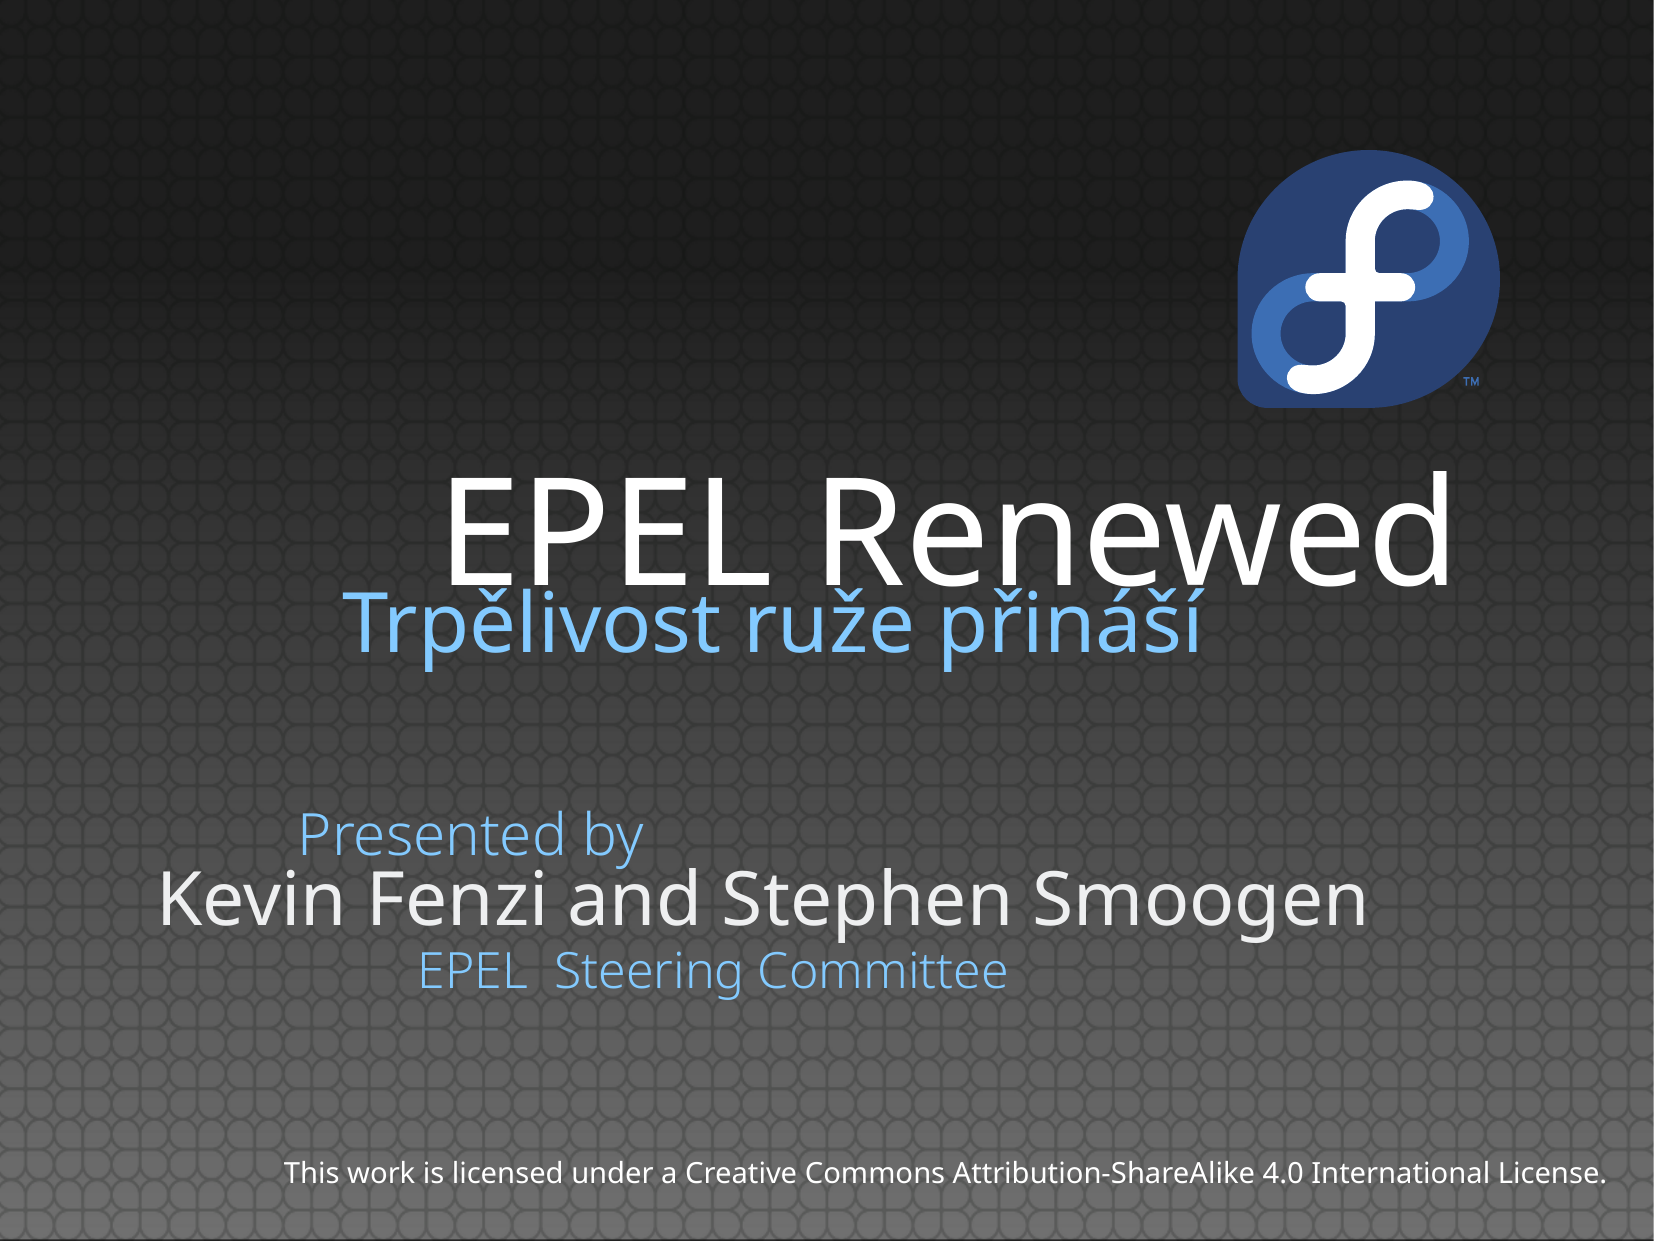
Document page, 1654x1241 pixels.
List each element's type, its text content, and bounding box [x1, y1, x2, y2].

text_box EPEL Steering Committee [403, 927, 1108, 998]
text_box EPEL Renewed [37, 417, 1475, 601]
text_box Kevin Fenzi and Stephen Smoogen [141, 838, 1521, 937]
subtitle Trpělivost ruže přináší [100, 601, 1447, 667]
text_box Presented by [283, 785, 704, 866]
text_box This work is licensed under a Creative Commons Attribution-ShareAlike 4.0 International License. [64, 1144, 1624, 1229]
picture [0, 0, 1654, 1241]
